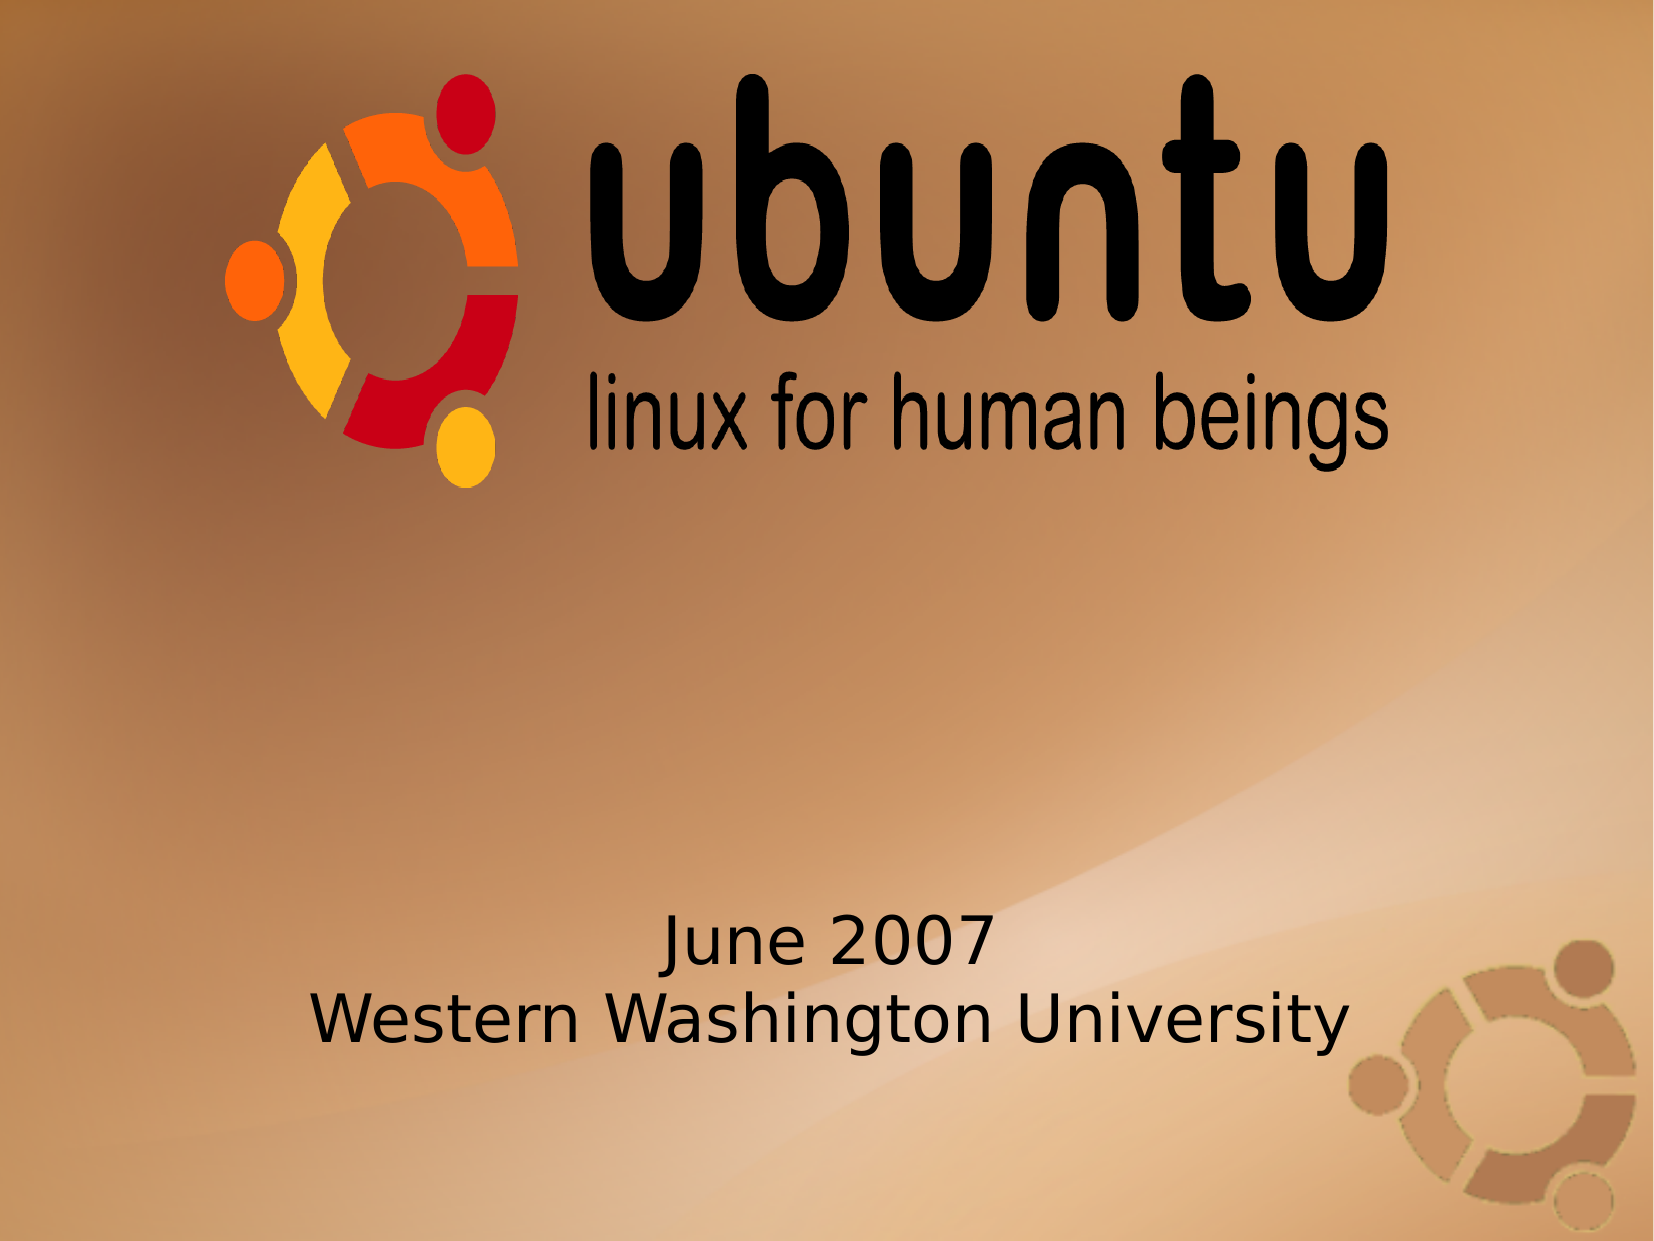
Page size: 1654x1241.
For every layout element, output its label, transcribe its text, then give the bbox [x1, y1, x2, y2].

picture [0, 0, 1654, 1241]
subtitle June 2007 Western Washington University [86, 525, 1576, 1126]
